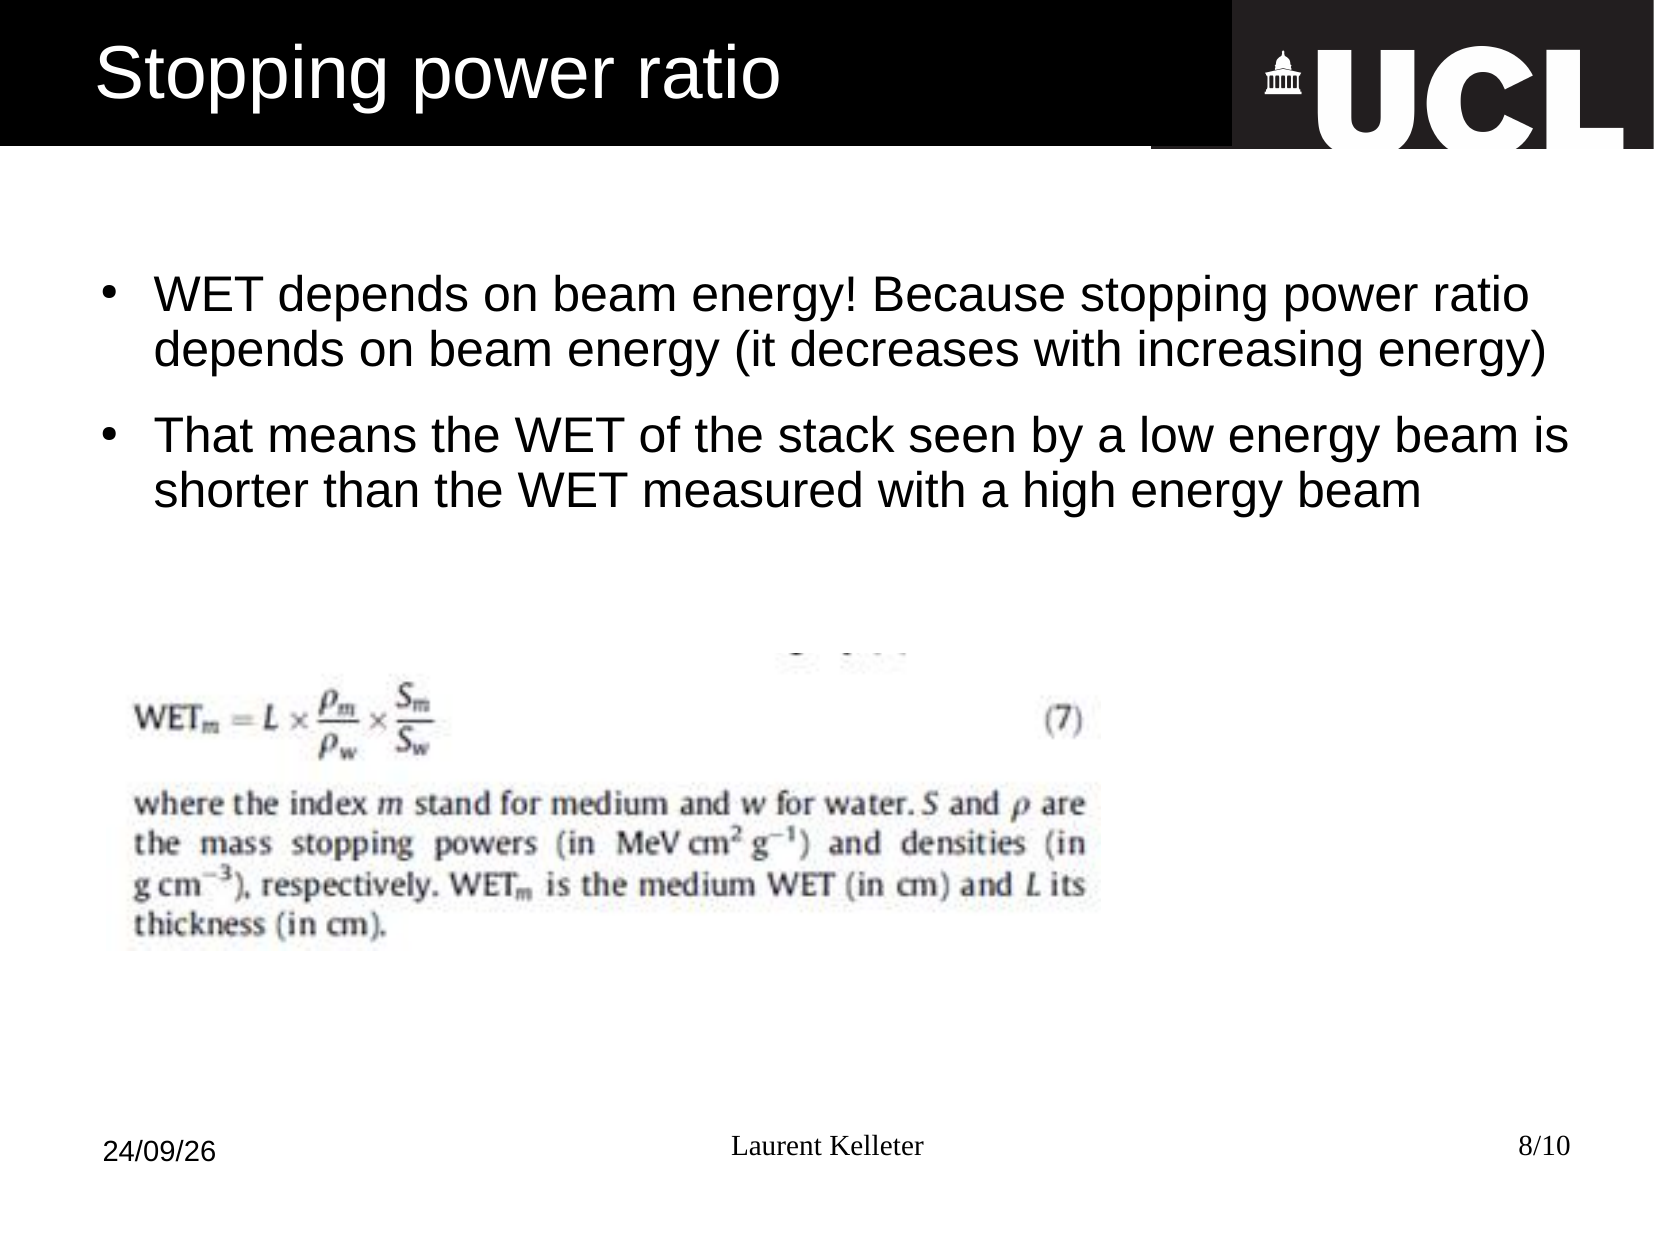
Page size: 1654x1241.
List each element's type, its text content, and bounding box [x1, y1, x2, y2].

picture [1151, 0, 1654, 149]
title Stopping power ratio [94, 0, 1241, 147]
list WET depends on beam energy! Because stopping power ratio depends on beam energy (it decreases with increasing energy) That means the WET of the stack seen by a low energy beam is shorter than the WET measured with a high energy beam [82, 265, 1611, 921]
picture [106, 653, 1101, 951]
